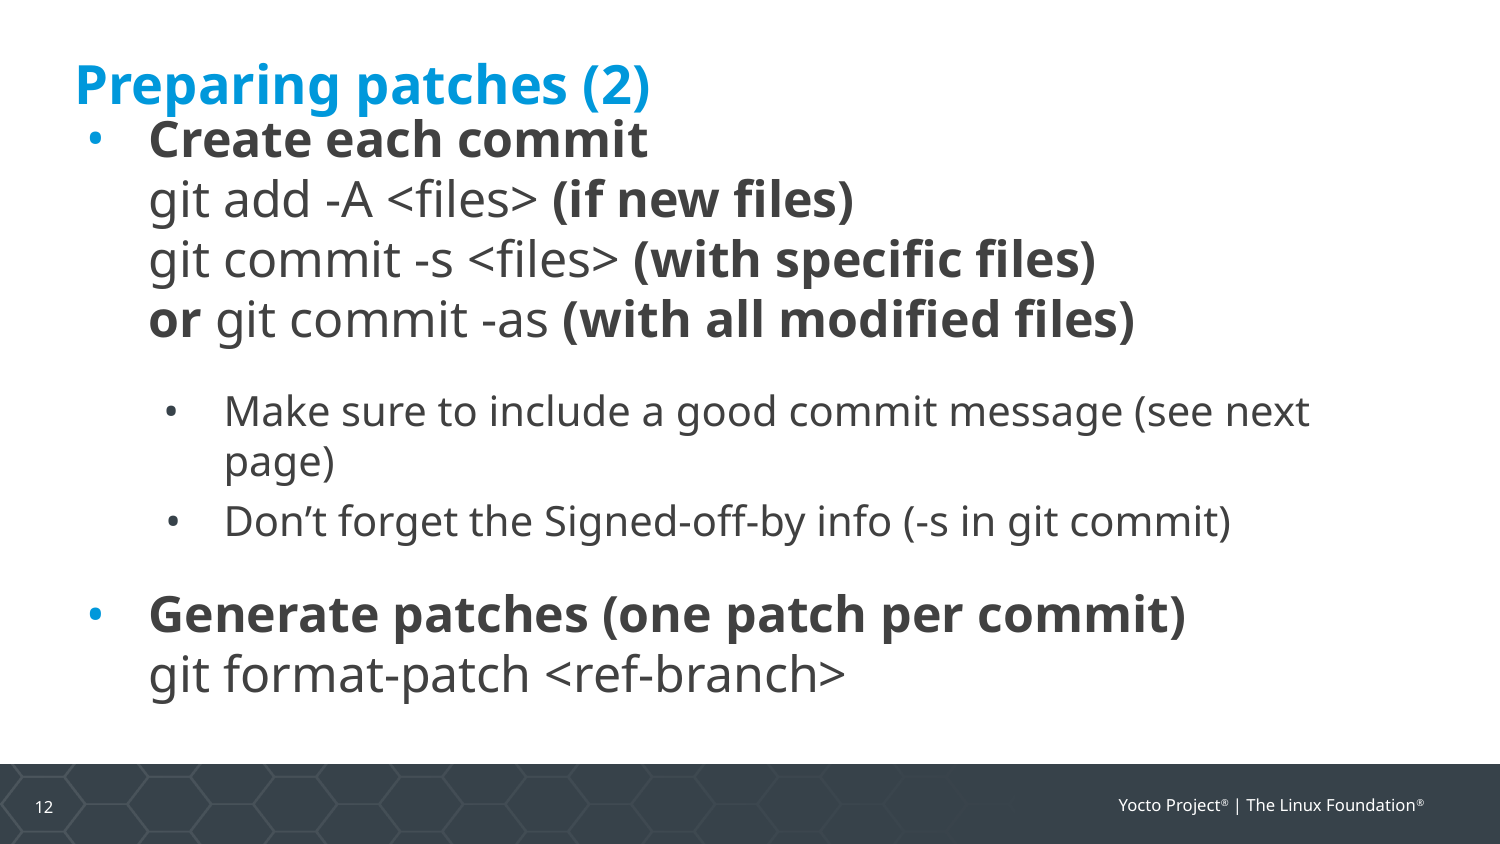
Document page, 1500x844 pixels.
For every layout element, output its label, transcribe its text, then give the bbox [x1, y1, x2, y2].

picture [0, 0, 1500, 844]
list Create each commit git add -A <files> (if new files) git commit -s <files> (with specific files) or git commit -as (with all modified files) Make sure to include a good commit message (see next page) Don’t forget the Signed-off-by info (-s in git commit) Generate patches (one patch per commit) git format-patch <ref-branch> [73, 107, 1425, 665]
title Preparing patches (2) [74, 50, 1425, 107]
